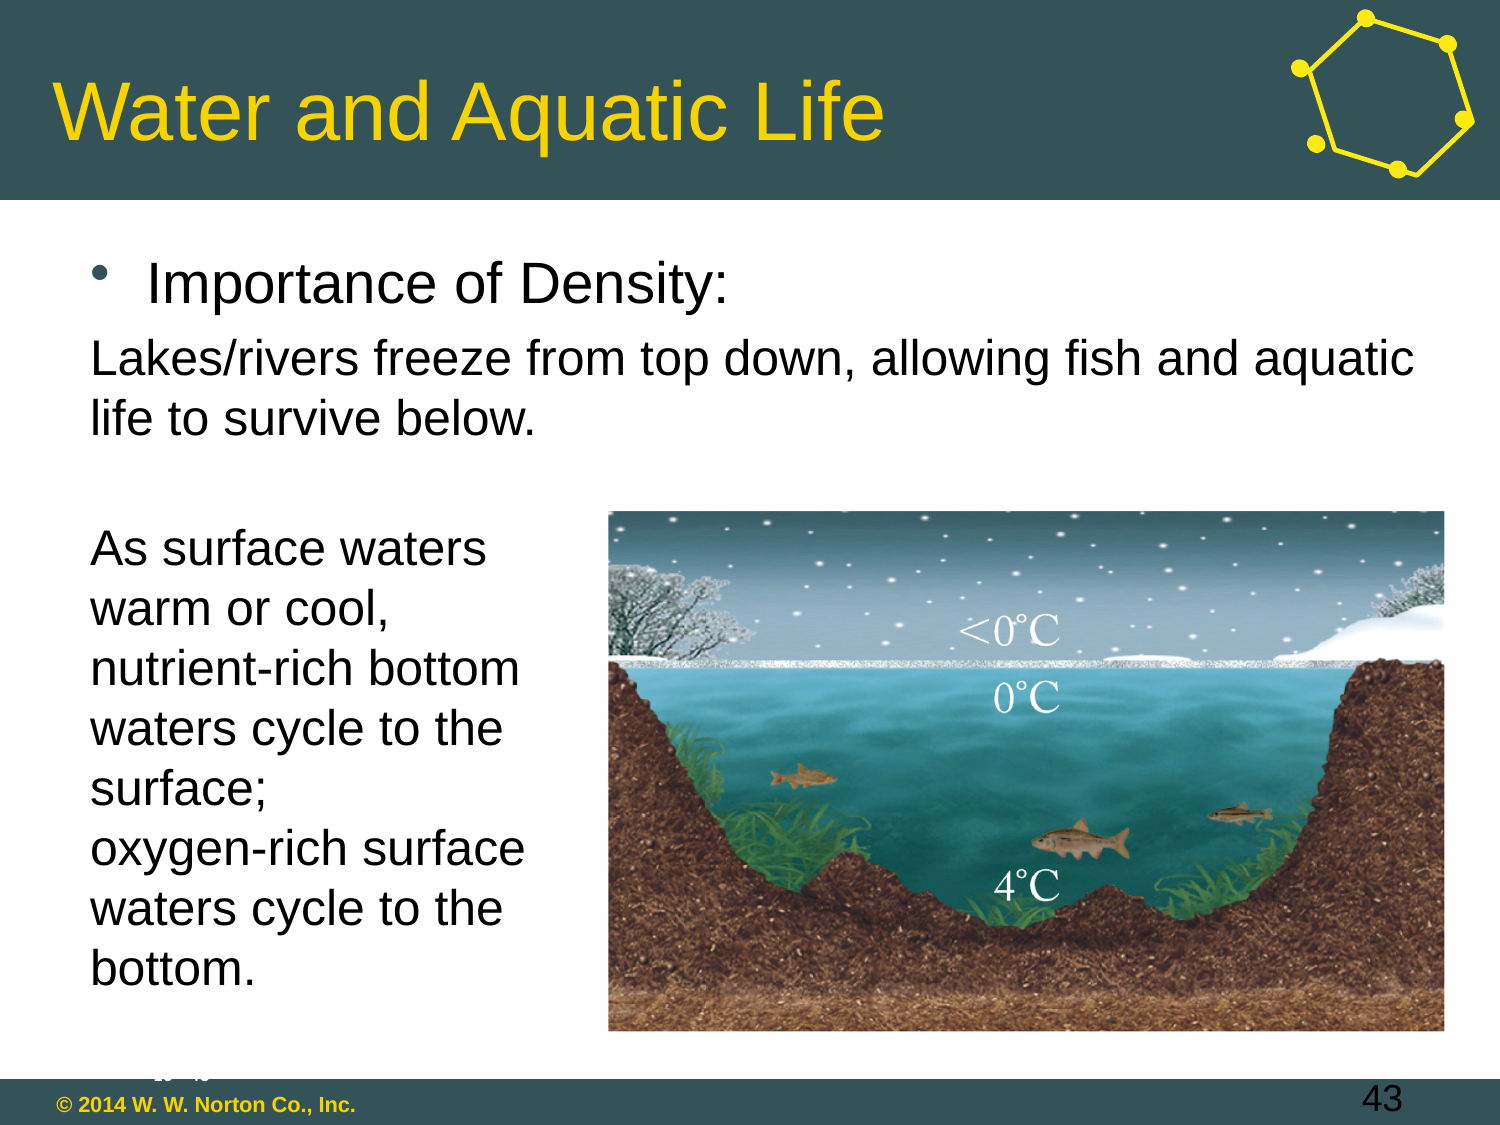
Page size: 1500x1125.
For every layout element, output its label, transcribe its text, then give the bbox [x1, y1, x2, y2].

list Importance of Density: Lakes/rivers freeze from top down, allowing fish and aquatic life to survive below. As surface waters warm or cool, nutrient-rich bottom waters cycle to the surface; oxygen-rich surface waters cycle to the bottom. [75, 237, 1463, 1005]
text_box <number> [1347, 1071, 1500, 1123]
picture [603, 506, 1450, 1036]
slide_number 10 - <number> [75, 1042, 225, 1103]
title Water and Aquatic Life [37, 19, 1118, 195]
